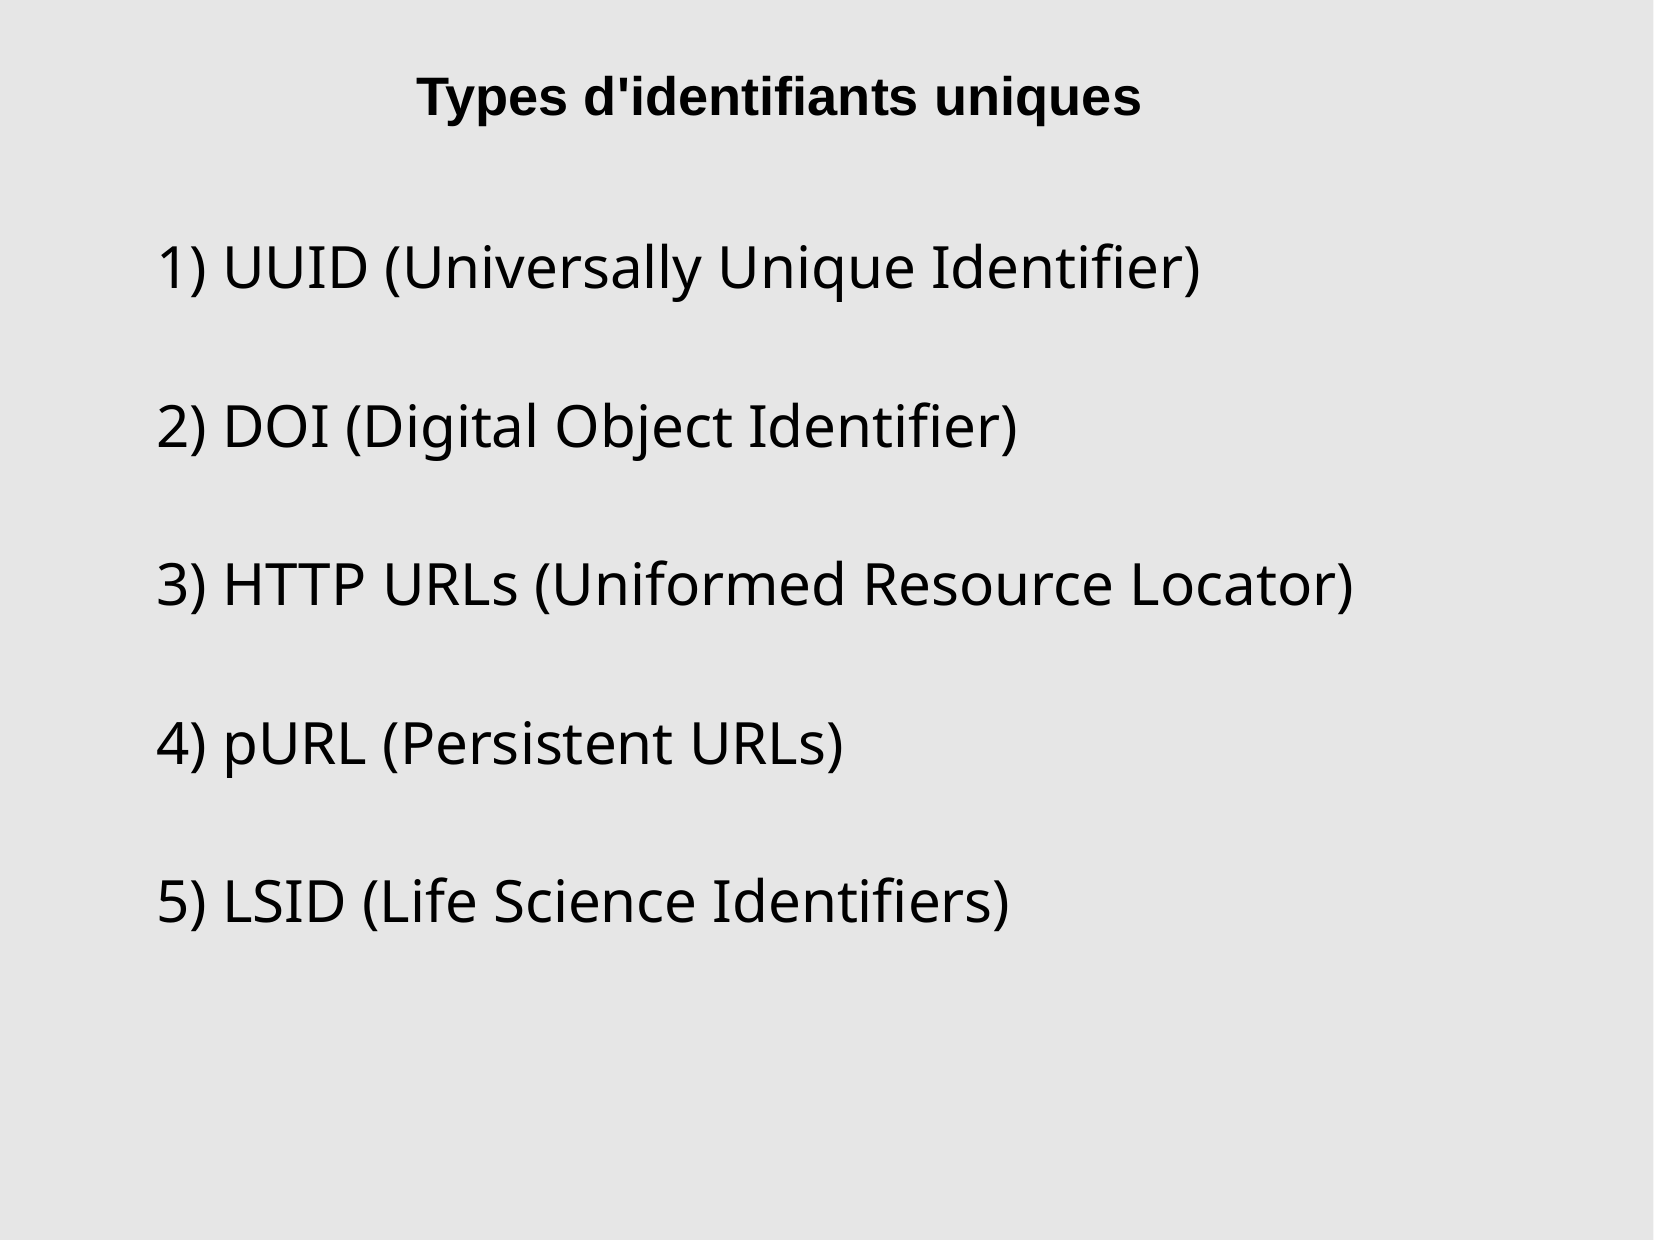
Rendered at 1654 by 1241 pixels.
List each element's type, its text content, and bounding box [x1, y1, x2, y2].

text_box Types d'identifiants uniques [401, 59, 1371, 135]
text_box 1) UUID (Universally Unique Identifier) 2) DOI (Digital Object Identifier) 3) HTTP URLs (Uniformed Resource Locator) 4) pURL (Persistent URLs) 5) LSID (Life Science Identifiers) [141, 177, 1489, 844]
